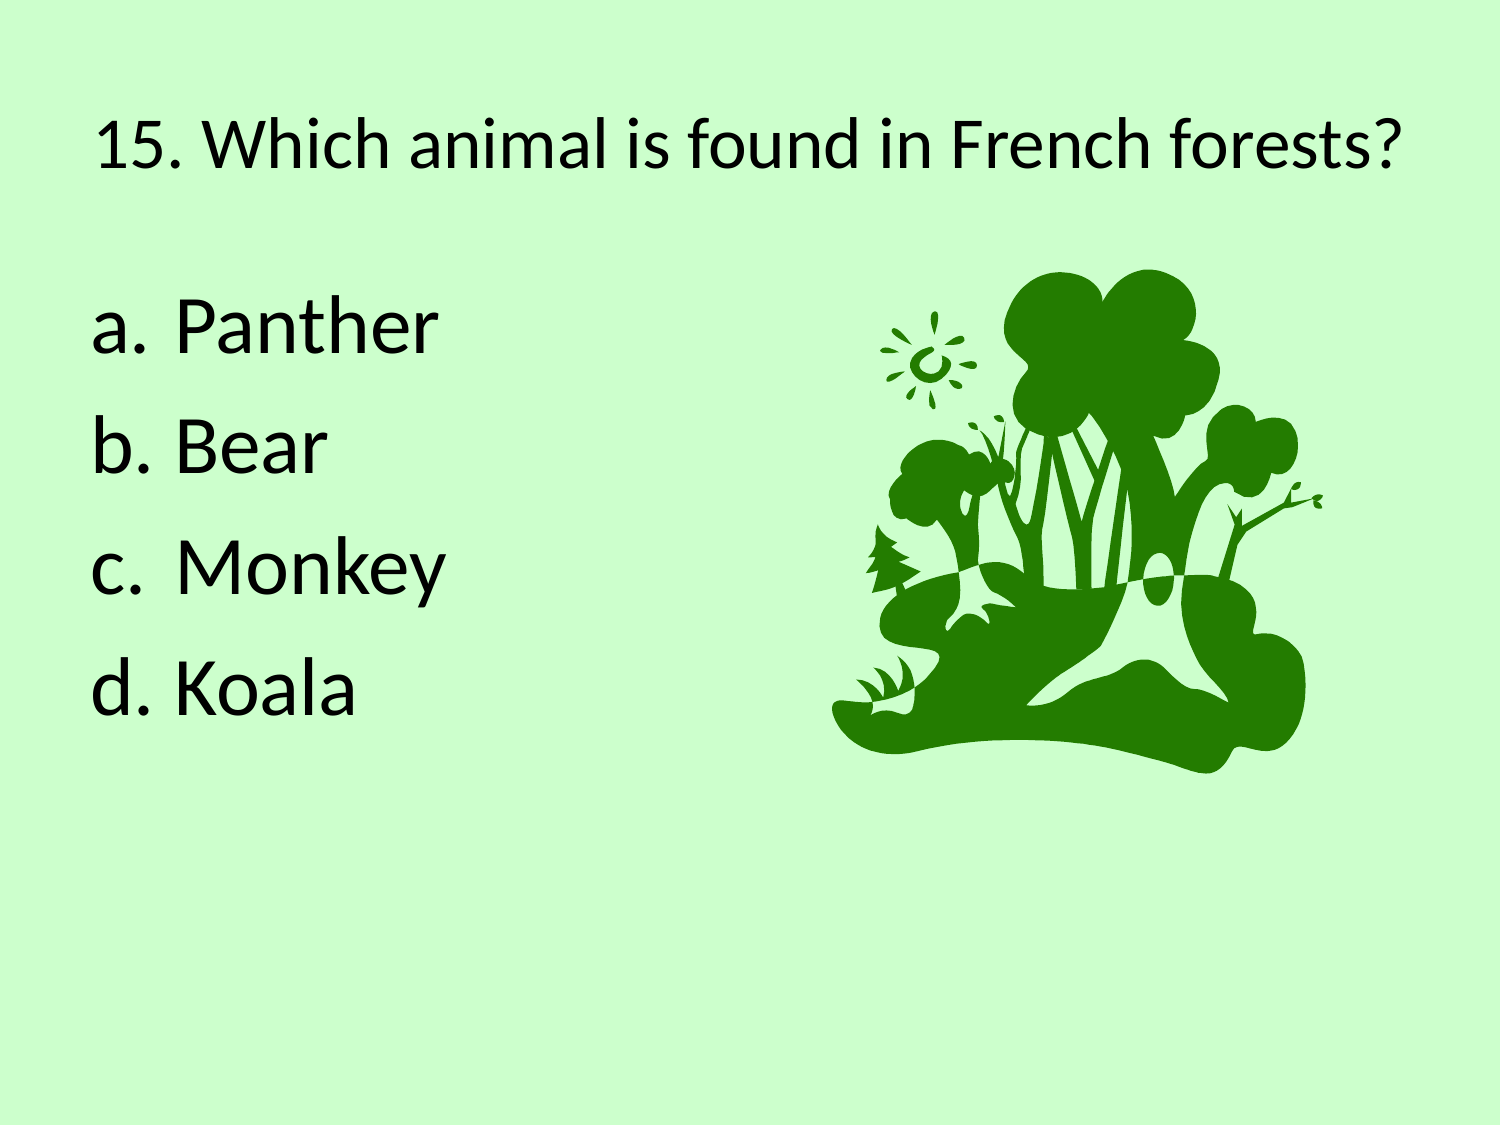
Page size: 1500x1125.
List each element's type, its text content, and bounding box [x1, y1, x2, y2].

title 15. Which animal is found in French forests? [75, 45, 1426, 233]
list Panther Bear Monkey Koala [75, 262, 1426, 1005]
picture [832, 269, 1323, 774]
